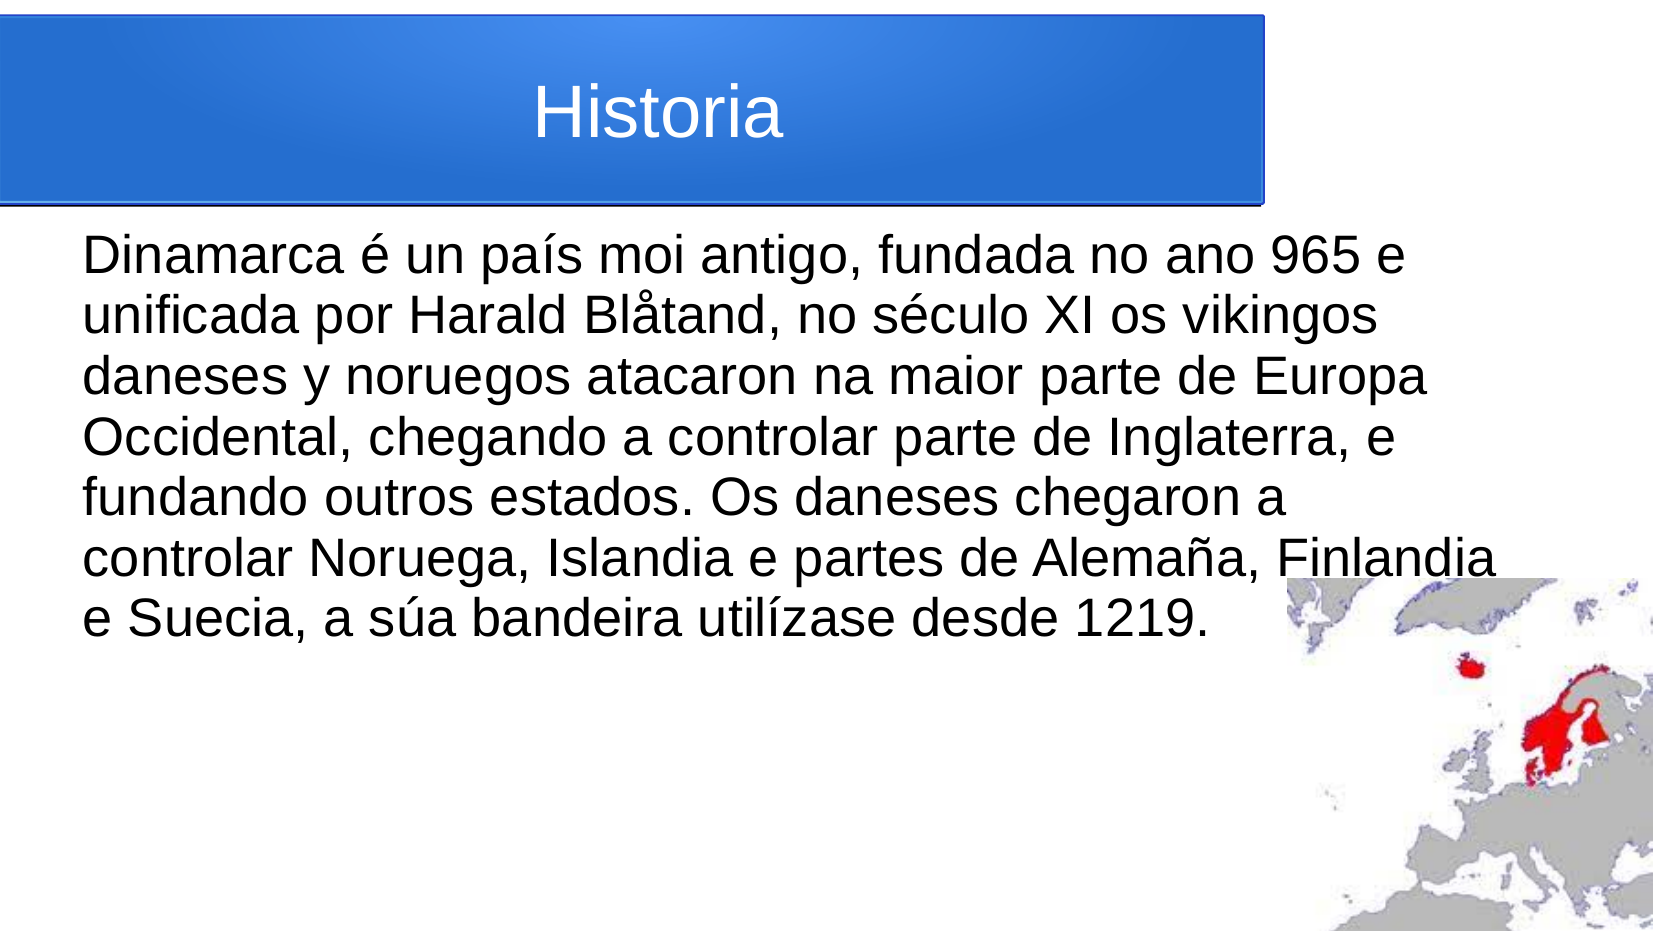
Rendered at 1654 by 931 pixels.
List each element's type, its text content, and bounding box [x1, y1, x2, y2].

list Dinamarca é un país moi antigo, fundada no ano 965 e unificada por Harald Blåtand, no século XI os vikingos daneses y noruegos atacaron na maior parte de Europa Occidental, chegando a controlar parte de Inglaterra, e fundando outros estados. Os daneses chegaron a controlar Noruega, Islandia e partes de Alemaña, Finlandia e Suecia, a súa bandeira utilízase desde 1219. [11, 224, 1501, 764]
title Historia [82, 35, 1235, 189]
picture [1287, 578, 1653, 931]
